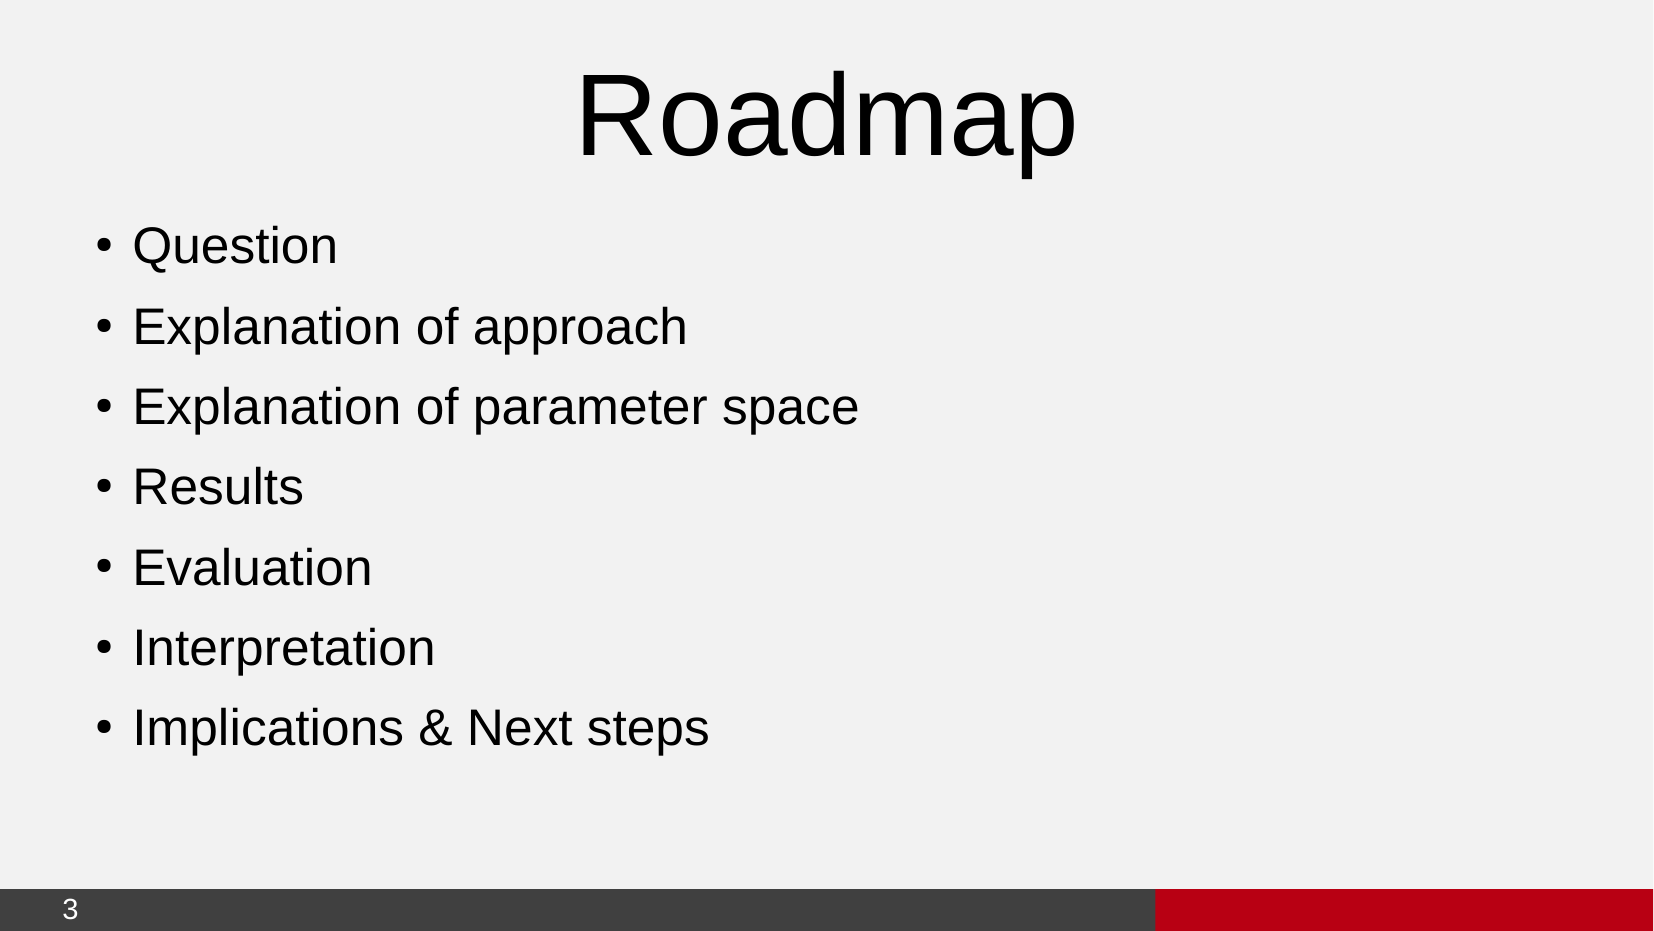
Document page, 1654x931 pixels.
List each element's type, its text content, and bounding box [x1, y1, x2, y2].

list Question Explanation of approach Explanation of parameter space Results Evaluation Interpretation Implications & Next steps [82, 217, 1571, 757]
title Roadmap [82, 37, 1571, 193]
